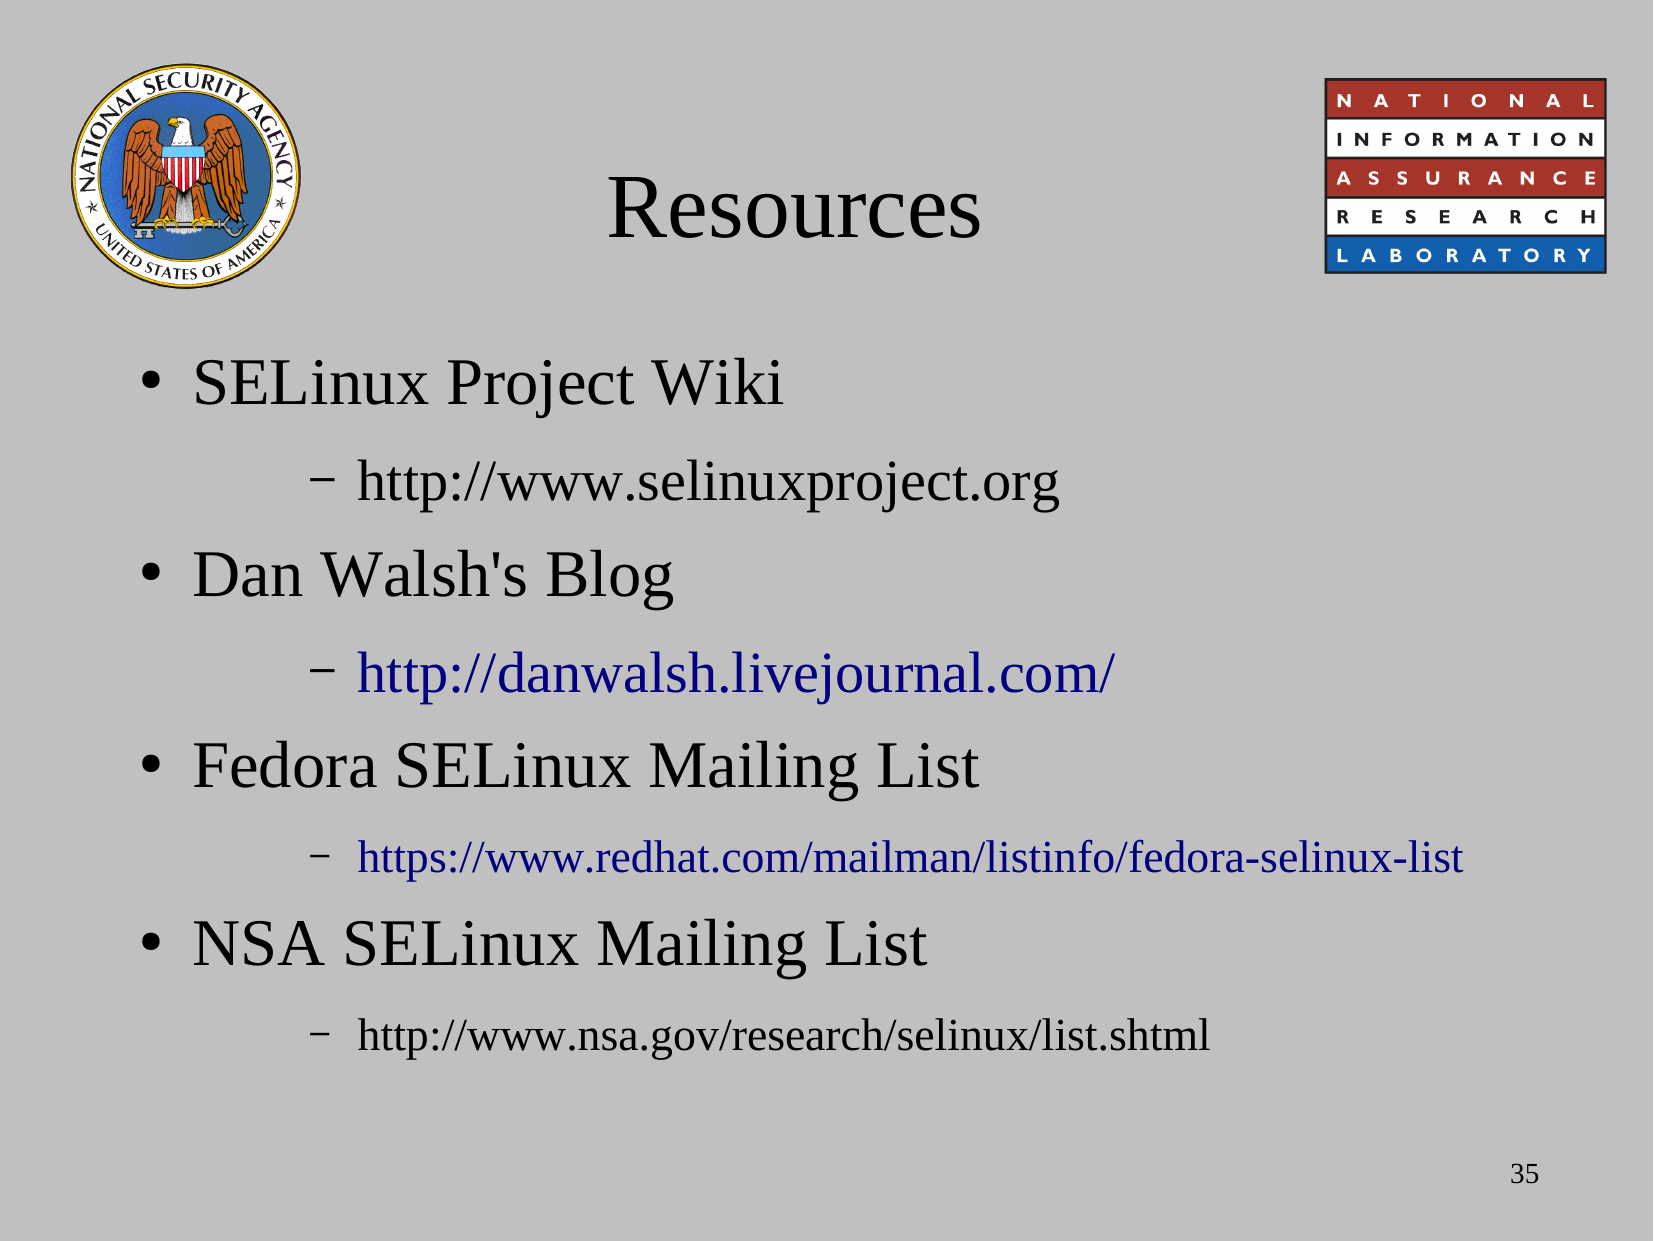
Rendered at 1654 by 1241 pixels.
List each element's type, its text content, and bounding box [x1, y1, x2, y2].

list SELinux Project Wiki http://www.selinuxproject.org Dan Walsh's Blog http://danwalsh.livejournal.com/ Fedora SELinux Mailing List https://www.redhat.com/mailman/listinfo/fedora-selinux-list NSA SELinux Mailing List http://www.nsa.gov/research/selinux/list.shtml [121, 344, 1534, 1127]
title Resources [312, 102, 1279, 311]
picture [69, 61, 303, 291]
picture [1324, 78, 1607, 274]
